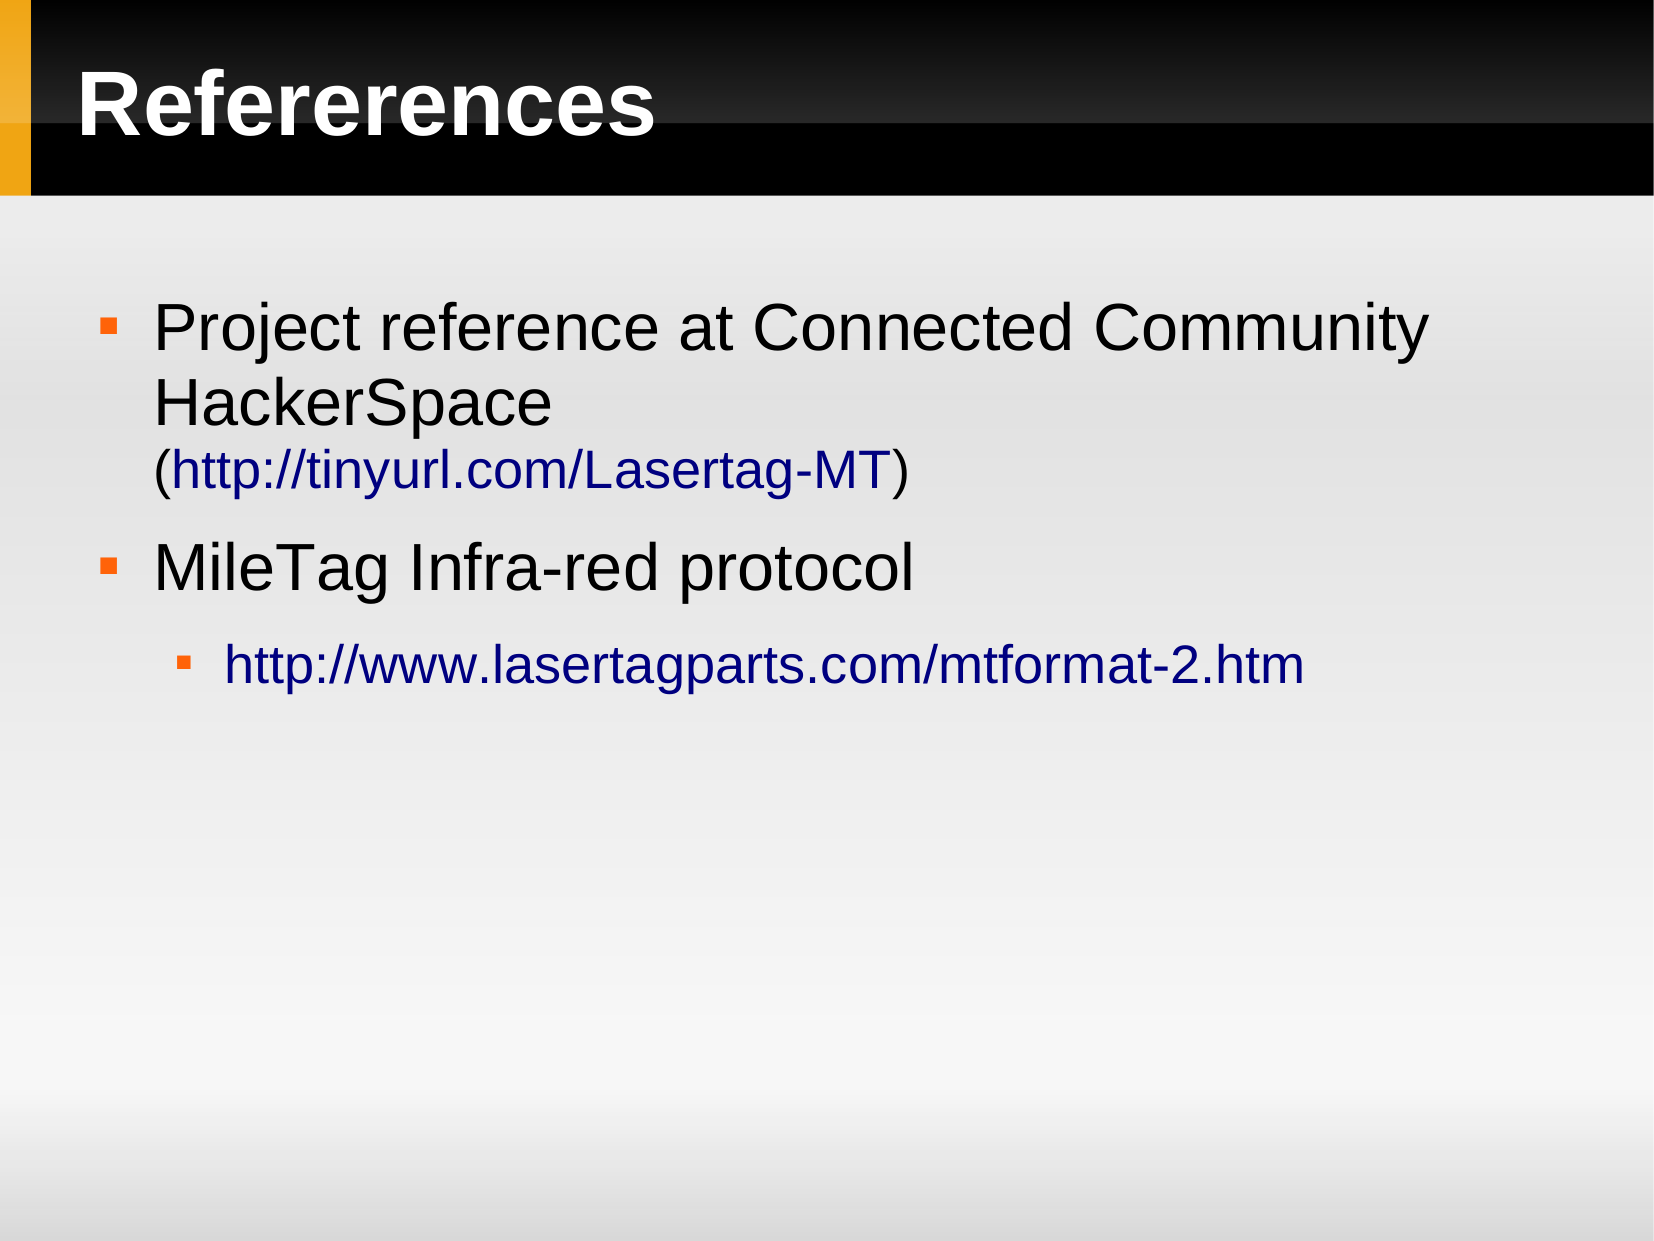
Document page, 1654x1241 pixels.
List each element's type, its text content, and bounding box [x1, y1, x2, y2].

title Refererences [76, 7, 1565, 200]
picture [0, 0, 1654, 1241]
list Project reference at Connected Community HackerSpace (http://tinyurl.com/Lasertag-MT) MileTag Infra-red protocol http://www.lasertagparts.com/mtformat-2.htm [82, 290, 1571, 1094]
